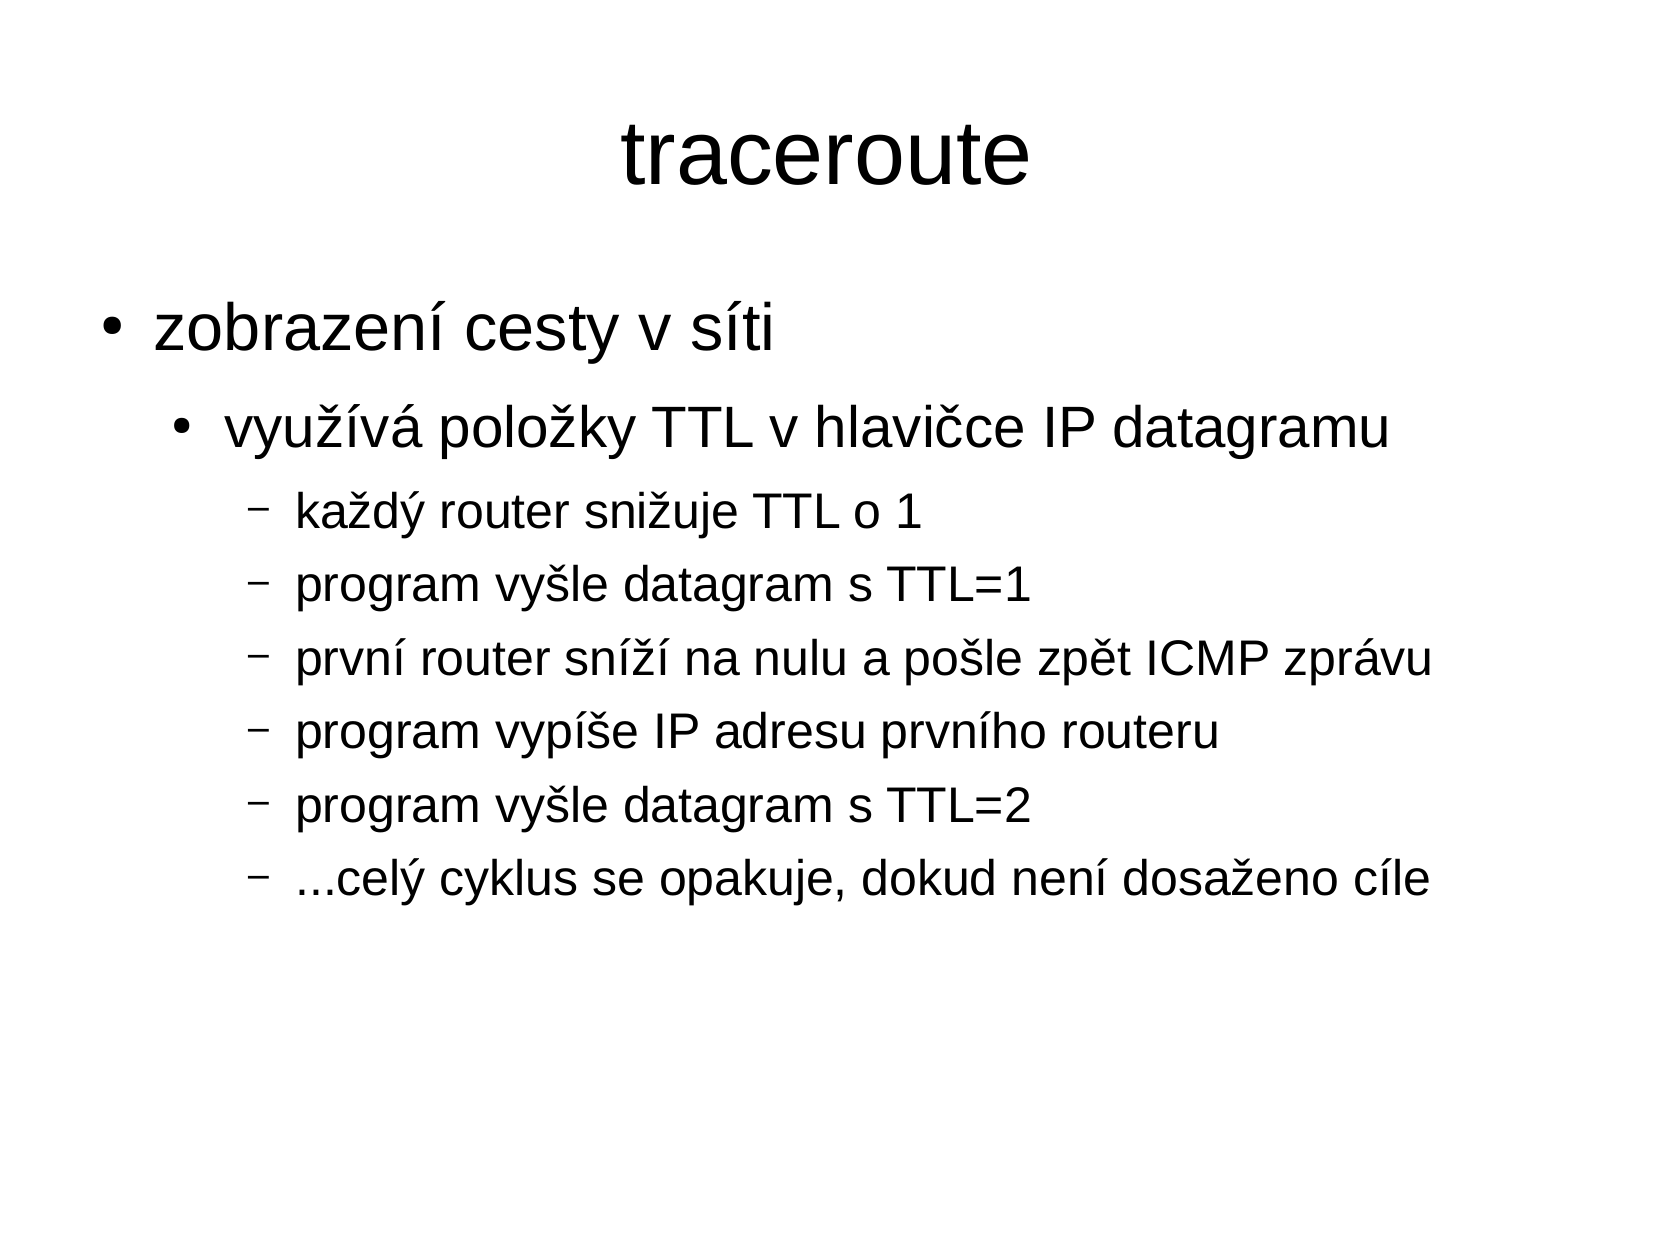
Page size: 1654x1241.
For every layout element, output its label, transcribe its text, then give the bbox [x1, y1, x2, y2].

title traceroute [82, 49, 1571, 257]
list zobrazení cesty v síti využívá položky TTL v hlavičce IP datagramu každý router snižuje TTL o 1 program vyšle datagram s TTL=1 první router sníží na nulu a pošle zpět ICMP zprávu program vypíše IP adresu prvního routeru program vyšle datagram s TTL=2 ...celý cyklus se opakuje, dokud není dosaženo cíle [82, 290, 1571, 1109]
